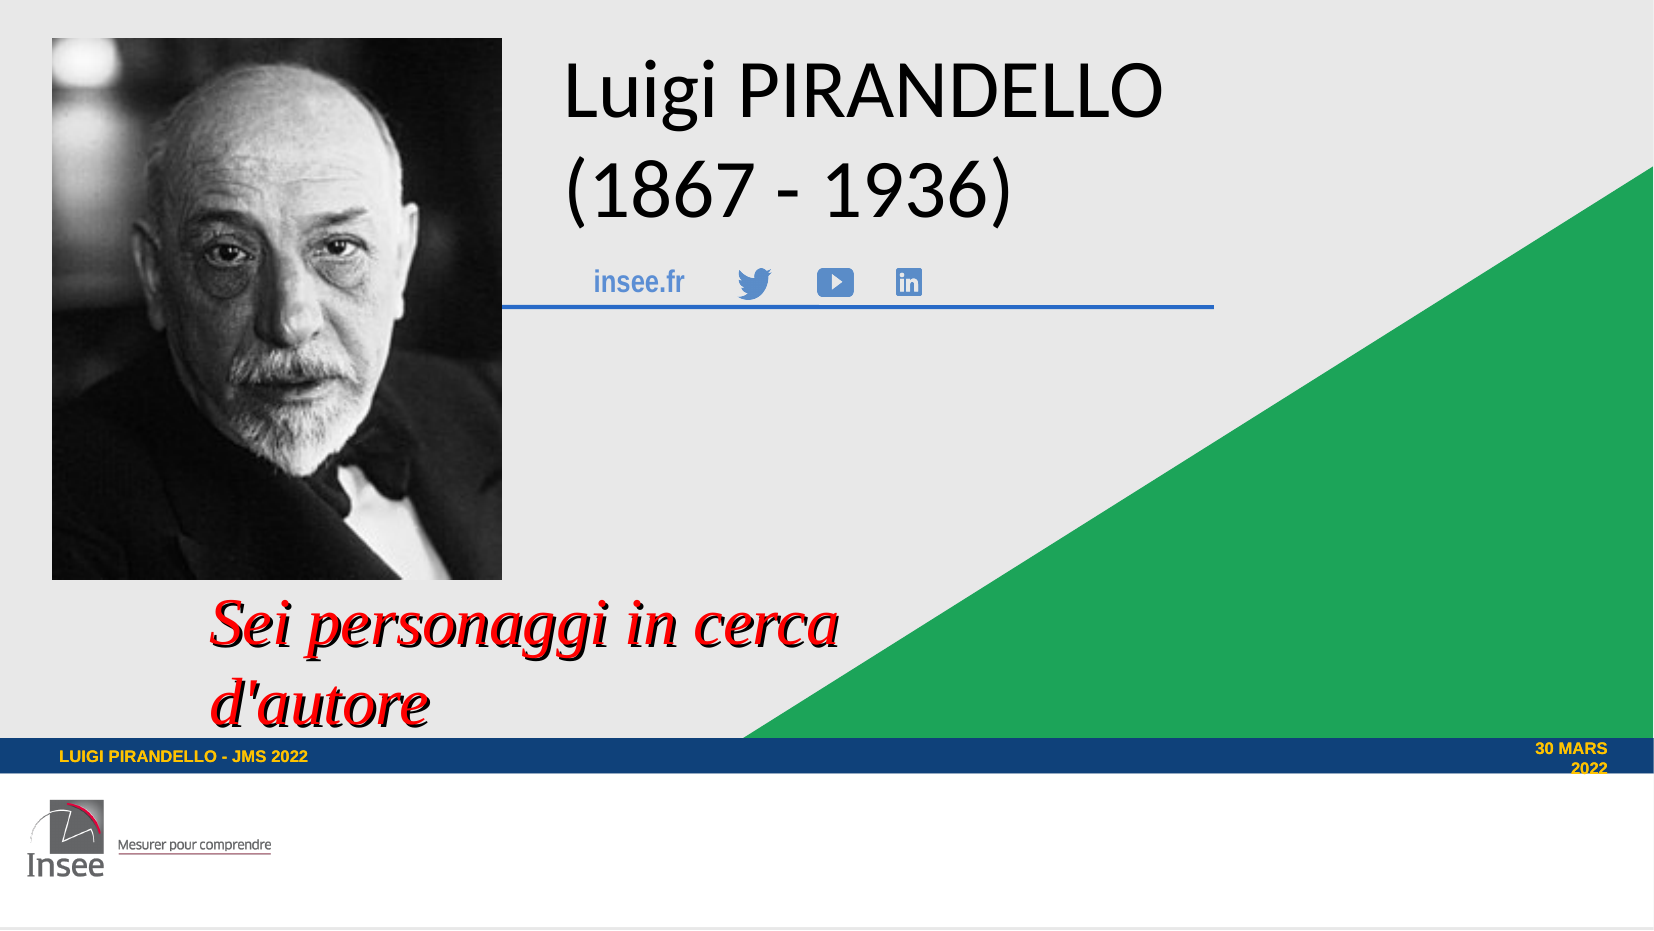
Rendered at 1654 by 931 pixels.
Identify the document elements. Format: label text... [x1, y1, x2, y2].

text_box Luigi PIRANDELLO (1867 - 1936) [548, 26, 1377, 244]
picture [737, 268, 772, 300]
text_box 30 Mars 2022 [1536, 738, 1654, 774]
picture [817, 268, 854, 297]
picture [23, 773, 271, 880]
picture [896, 268, 922, 296]
picture [52, 38, 502, 580]
text_box Sei personaggi in cerca d'autore [194, 570, 963, 748]
text_box LUIGI PIRANDELLO - JMS 2022 [59, 738, 1536, 774]
